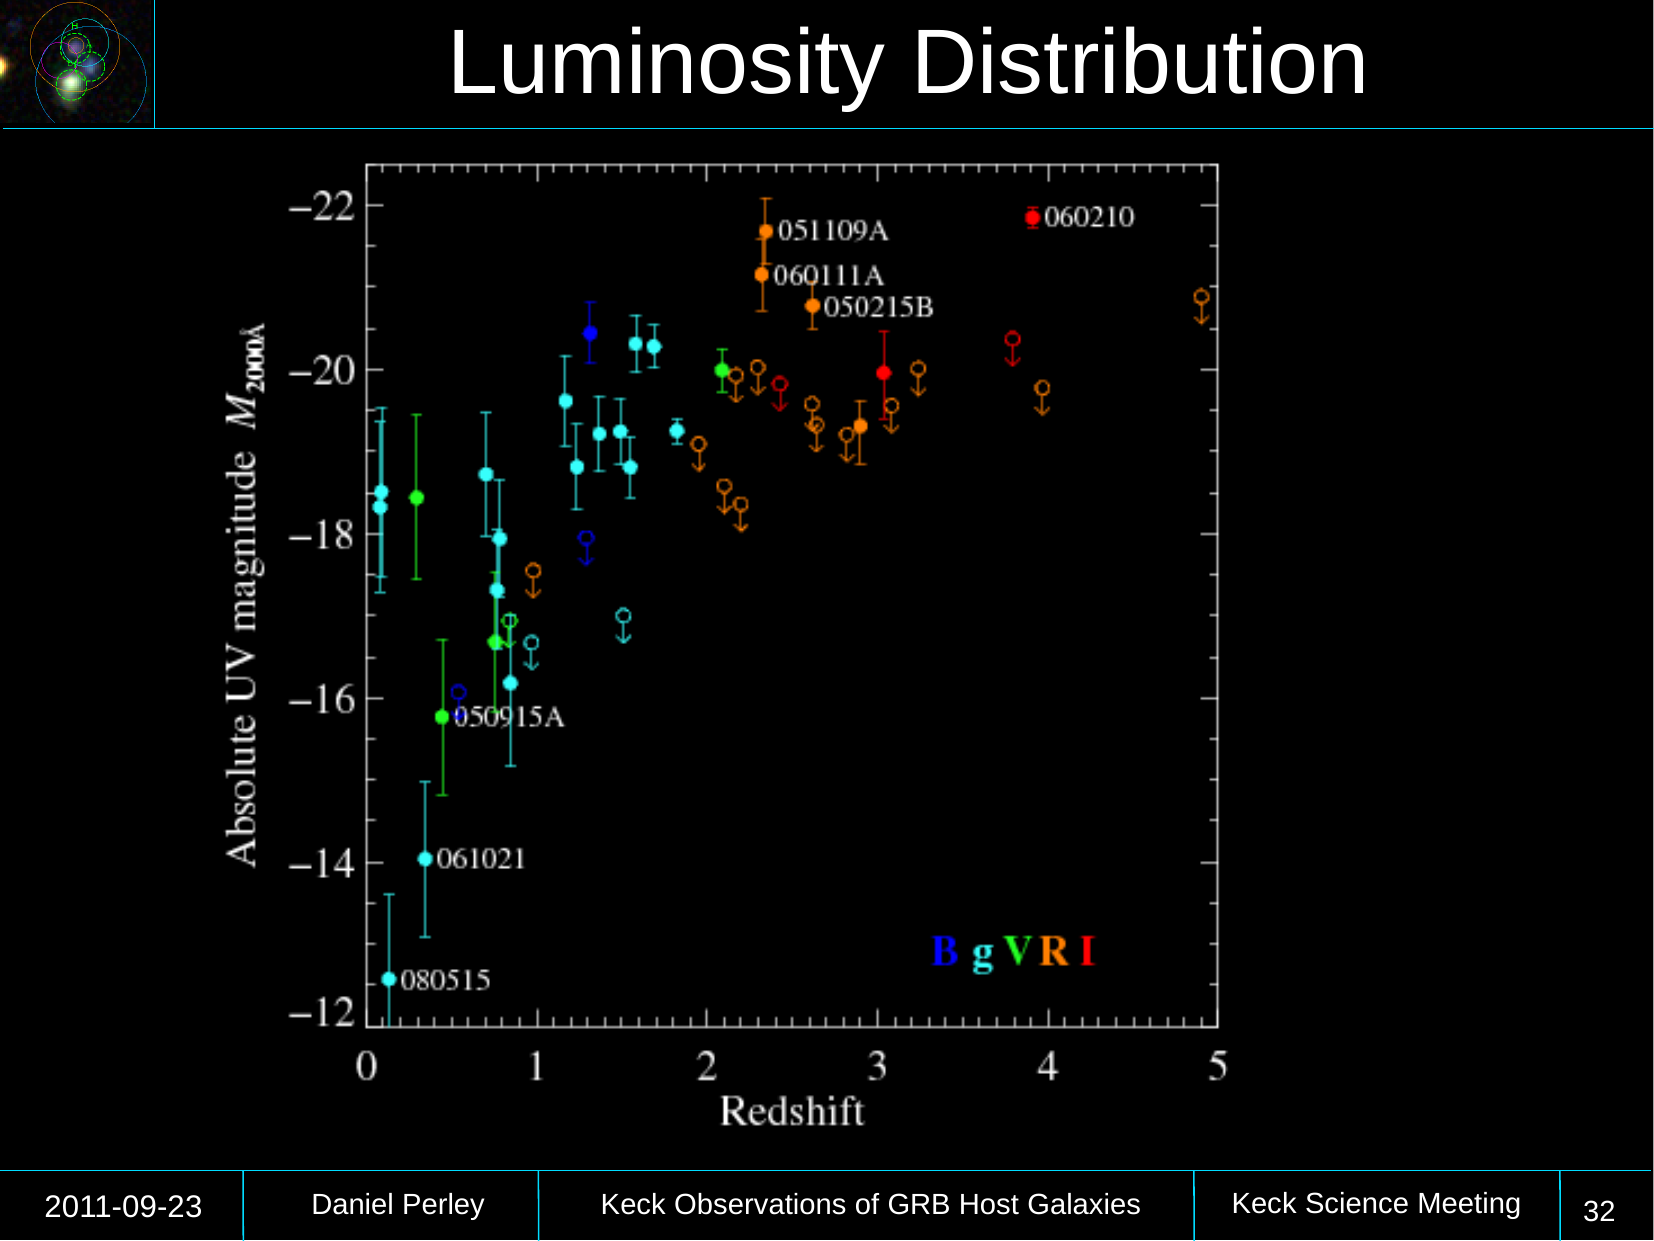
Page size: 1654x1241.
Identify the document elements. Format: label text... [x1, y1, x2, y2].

picture [0, 0, 151, 123]
title Luminosity Distribution [165, 10, 1654, 114]
picture [213, 144, 1235, 1155]
